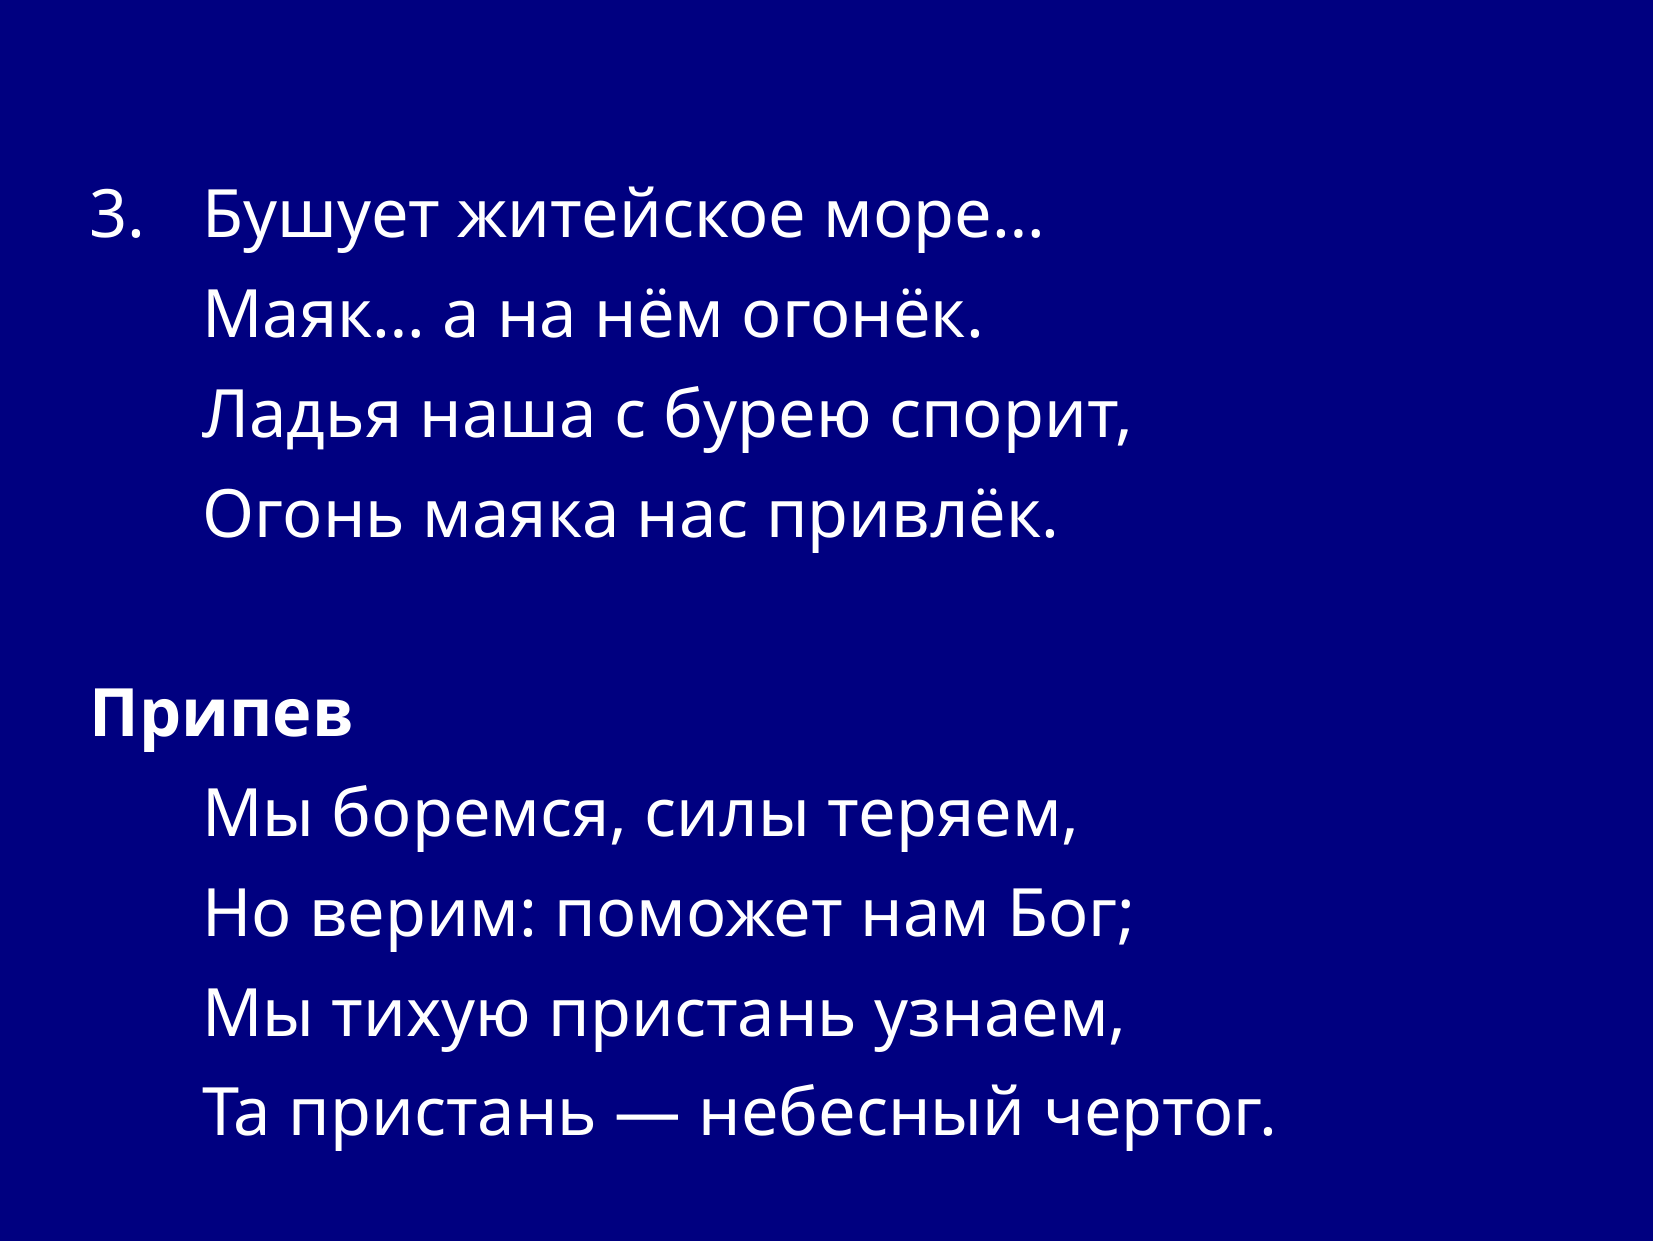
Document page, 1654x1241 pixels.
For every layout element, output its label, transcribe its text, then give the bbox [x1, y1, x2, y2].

text_box 3. Бушует житейское море… Маяк… а на нём огонёк. Ладья наша с бурею спорит, Огонь маяка нас привлёк. Припев Мы боремся, силы теряем, Но верим: поможет нам Бог; Мы тихую пристань узнаем, Та пристань — небесный чертог. [75, 150, 1576, 1163]
